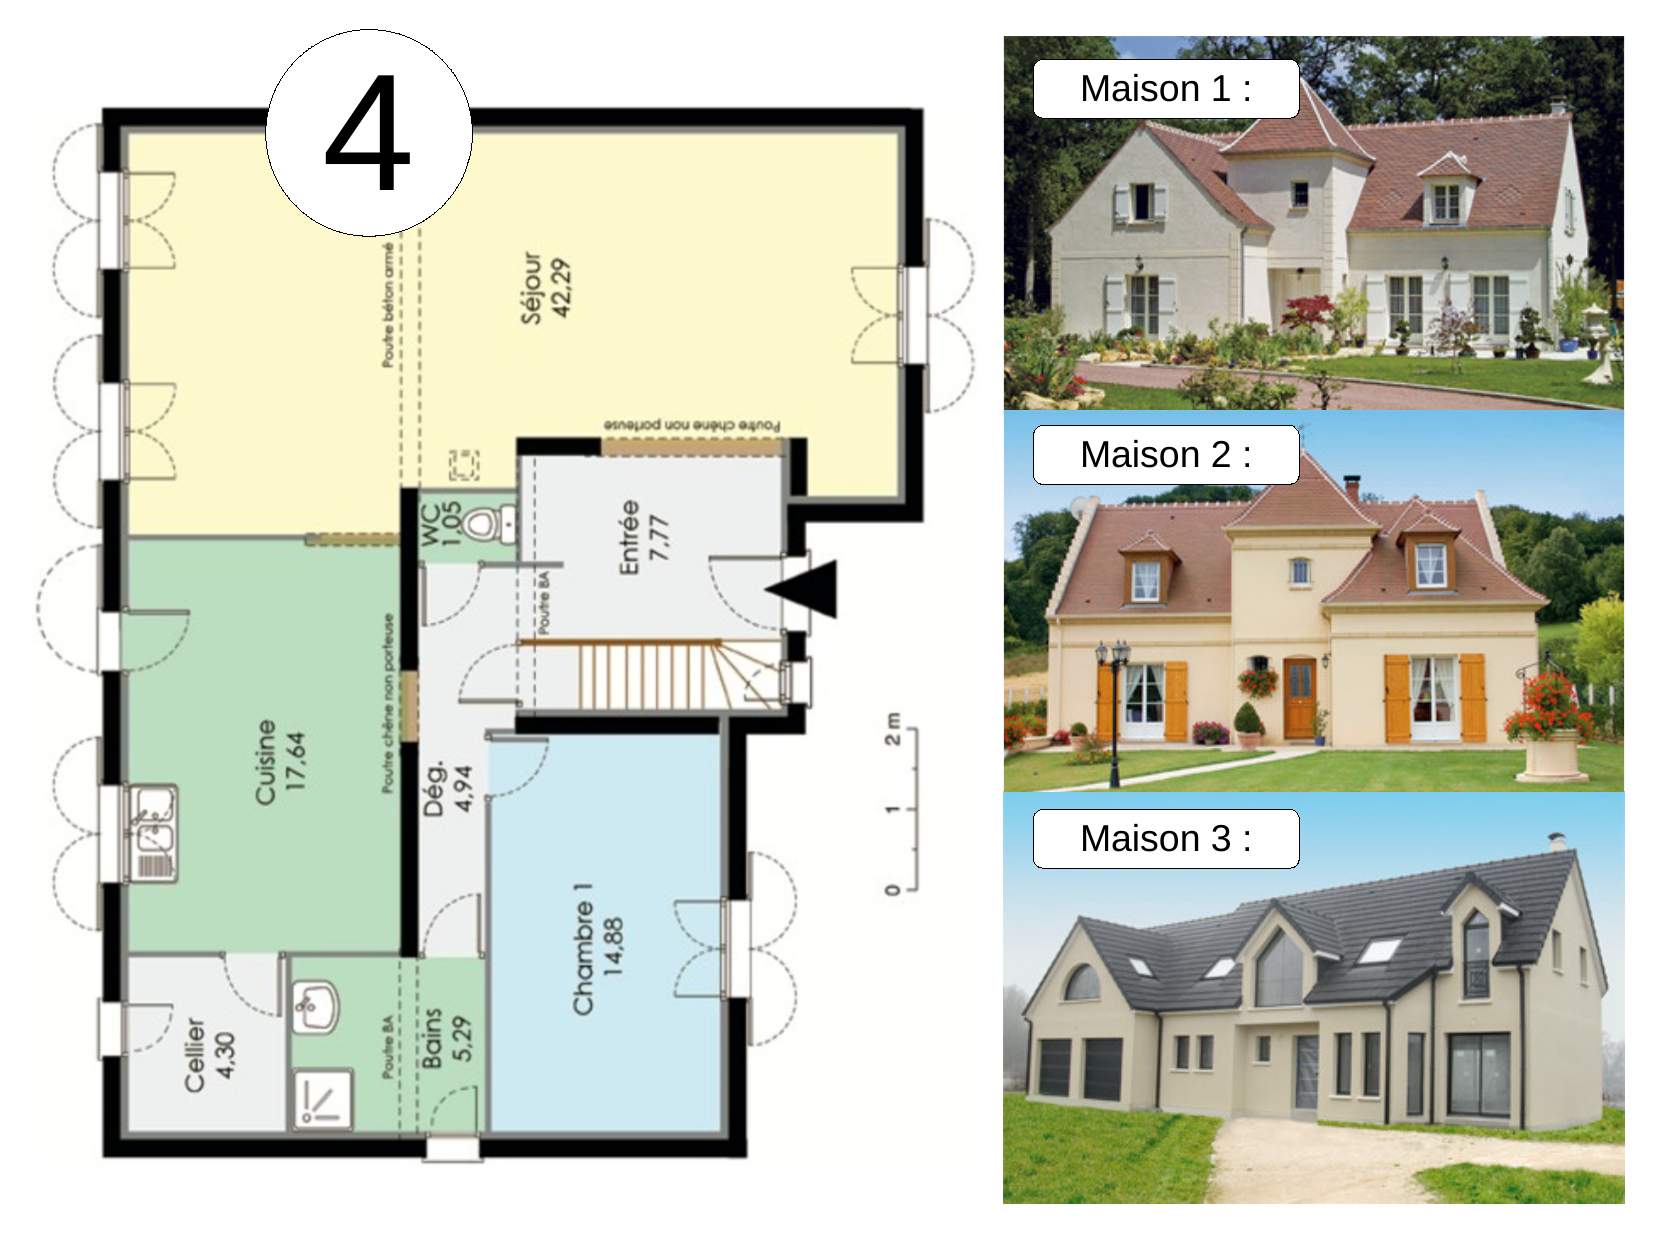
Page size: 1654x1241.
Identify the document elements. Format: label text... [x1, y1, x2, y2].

text_box Maison 3 : [1033, 809, 1300, 869]
text_box Maison 1 : [1033, 59, 1300, 119]
text_box 4 [265, 29, 473, 237]
picture [1003, 36, 1625, 1204]
text_box Maison 2 : [1033, 425, 1300, 485]
picture [17, 88, 993, 1182]
